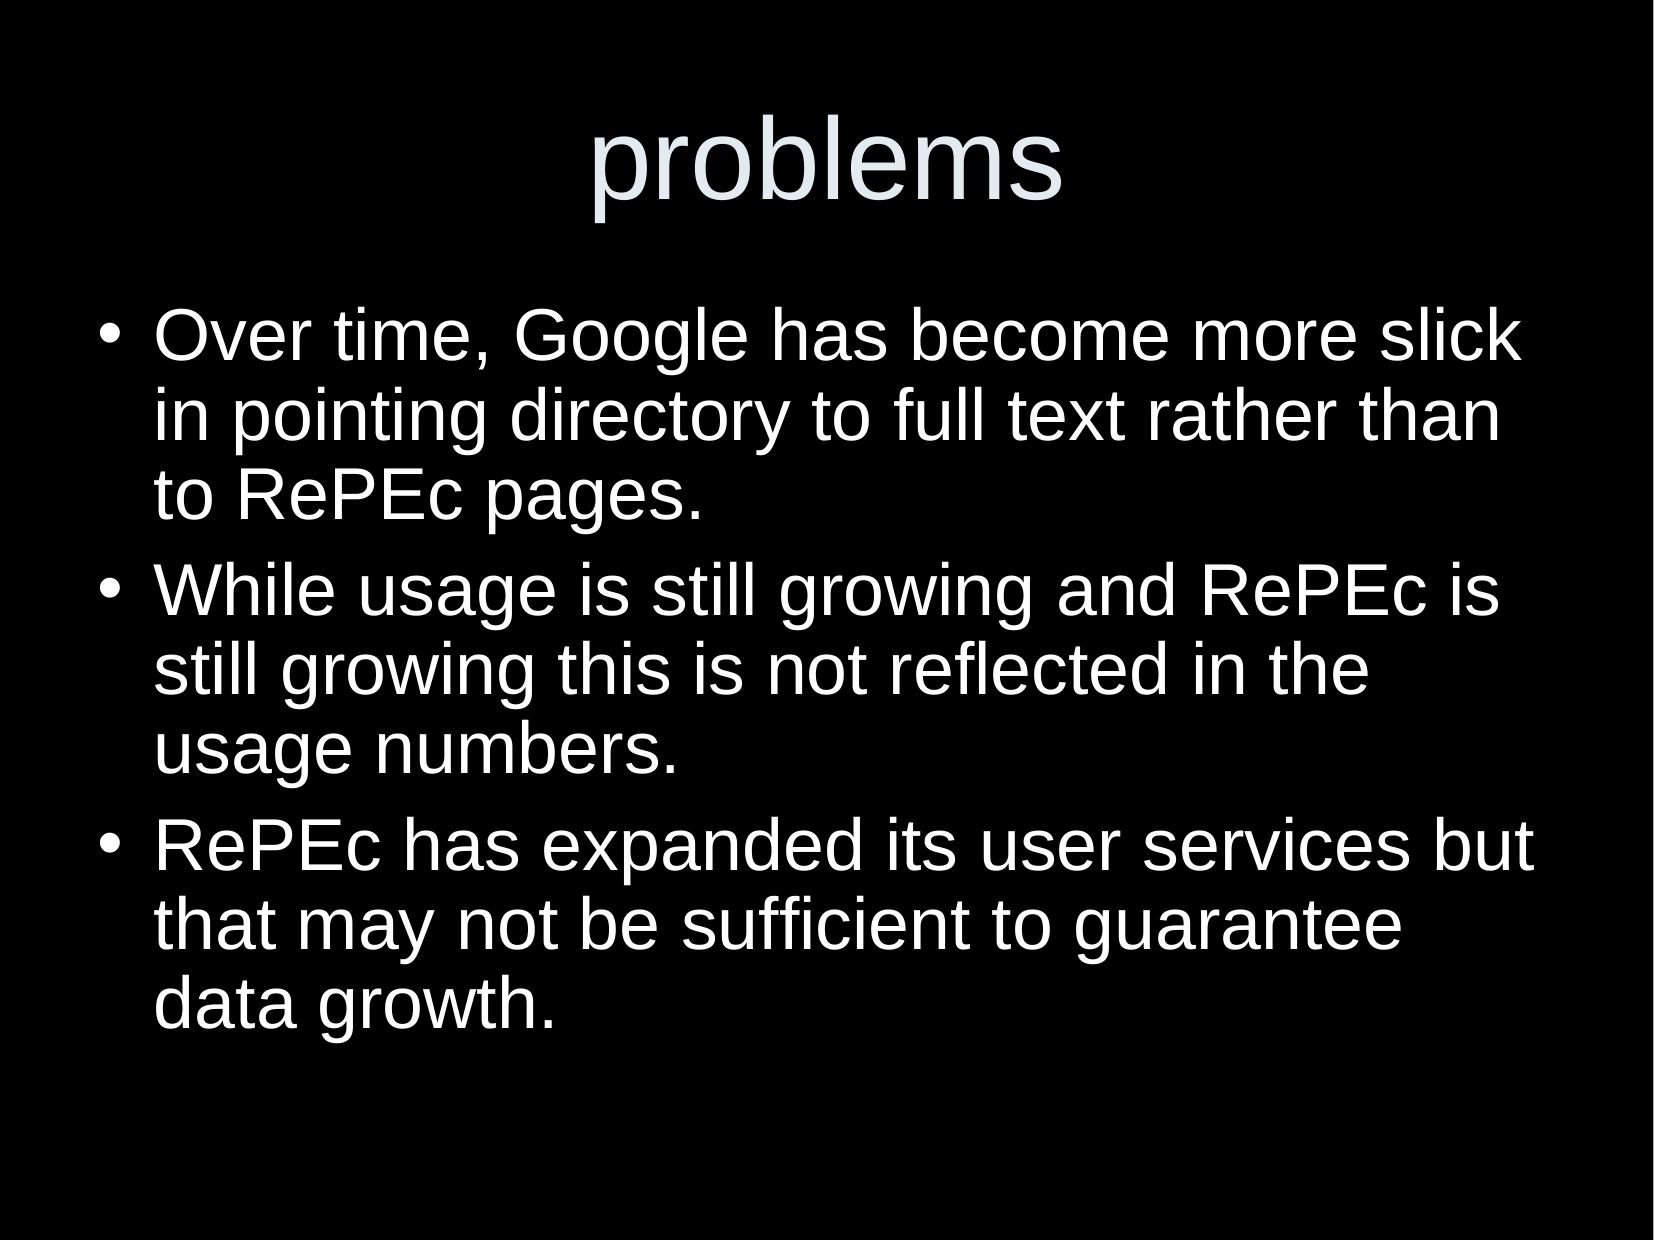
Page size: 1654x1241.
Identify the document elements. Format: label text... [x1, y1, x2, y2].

list Over time, Google has become more slick in pointing directory to full text rather than to RePEc pages. While usage is still growing and RePEc is still growing this is not reflected in the usage numbers. RePEc has expanded its user services but that may not be sufficient to guarantee data growth. [82, 289, 1571, 1108]
title problems [82, 49, 1571, 257]
